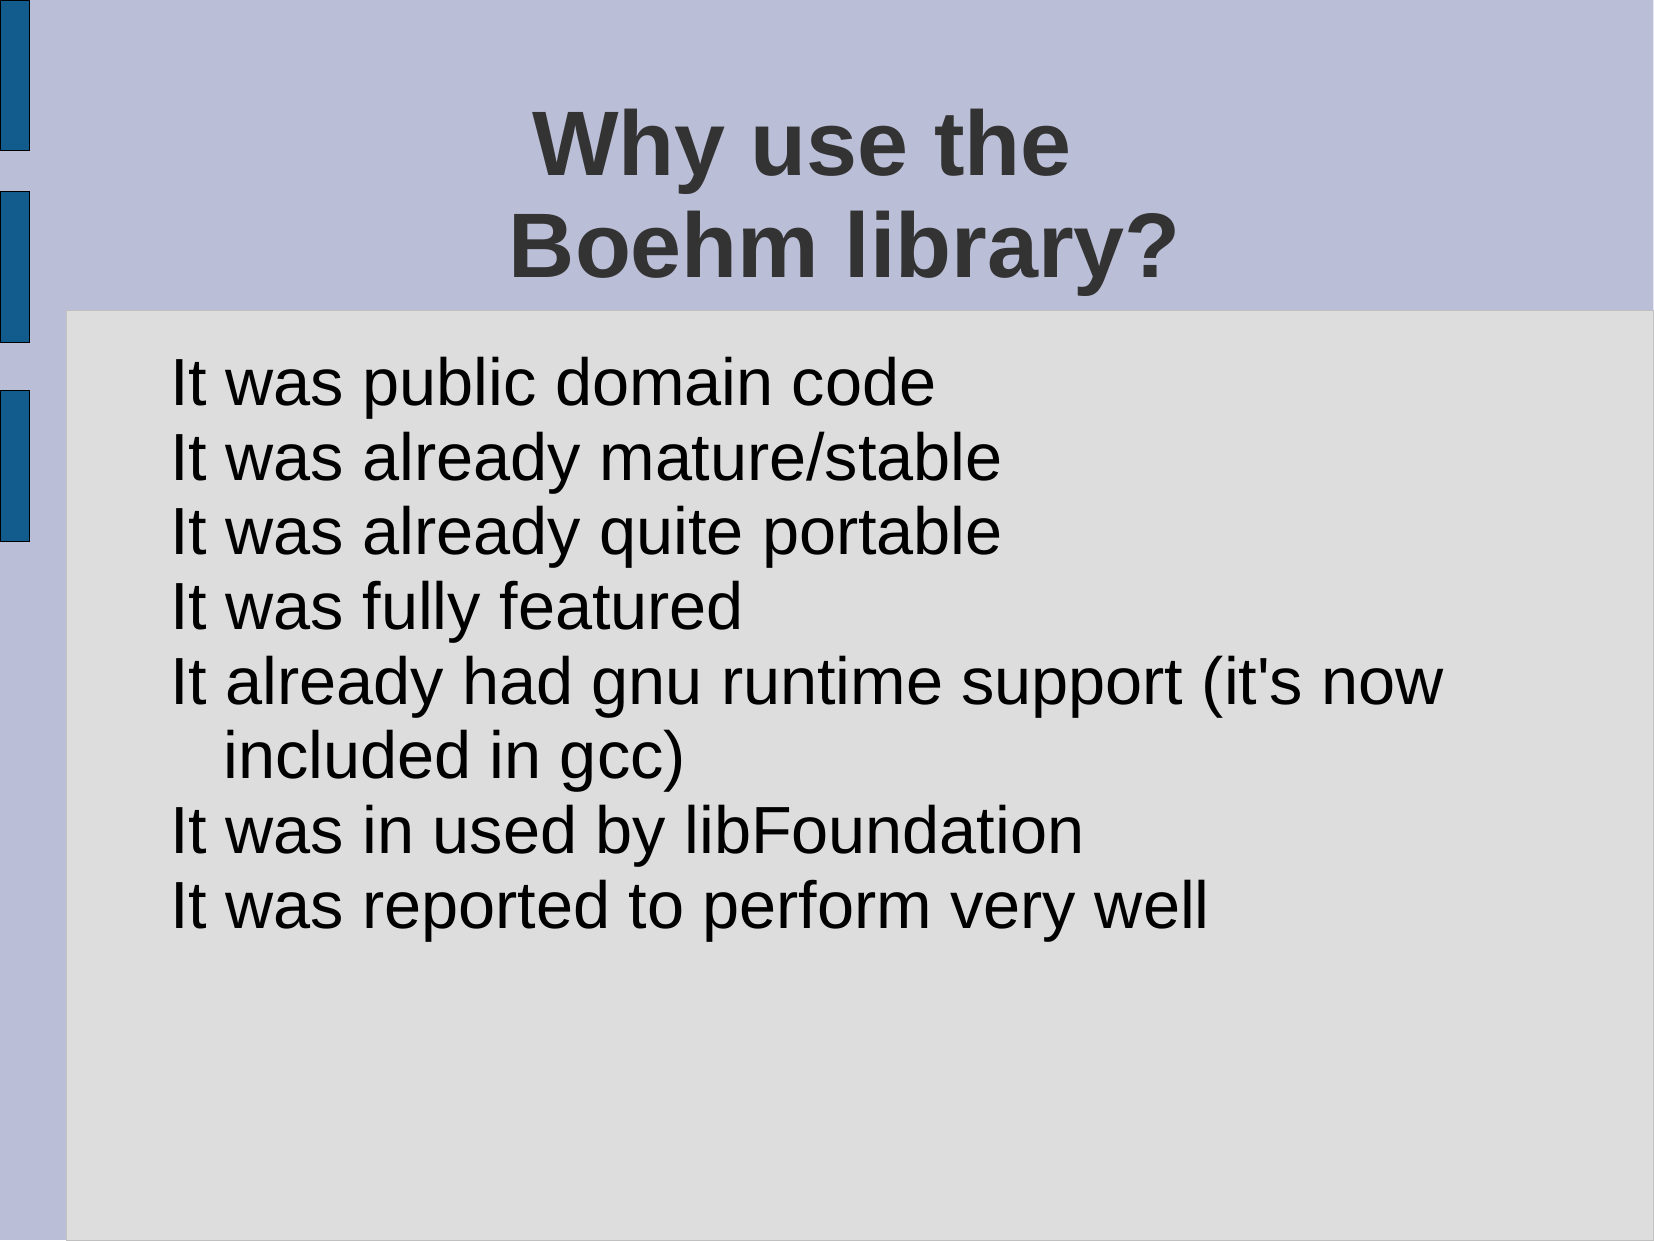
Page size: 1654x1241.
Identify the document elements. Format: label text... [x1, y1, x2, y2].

list It was public domain code It was already mature/stable It was already quite portable It was fully featured It already had gnu runtime support (it's now included in gcc) It was in used by libFoundation It was reported to perform very well [152, 344, 1534, 1127]
title Why use the Boehm library? [121, 89, 1534, 301]
